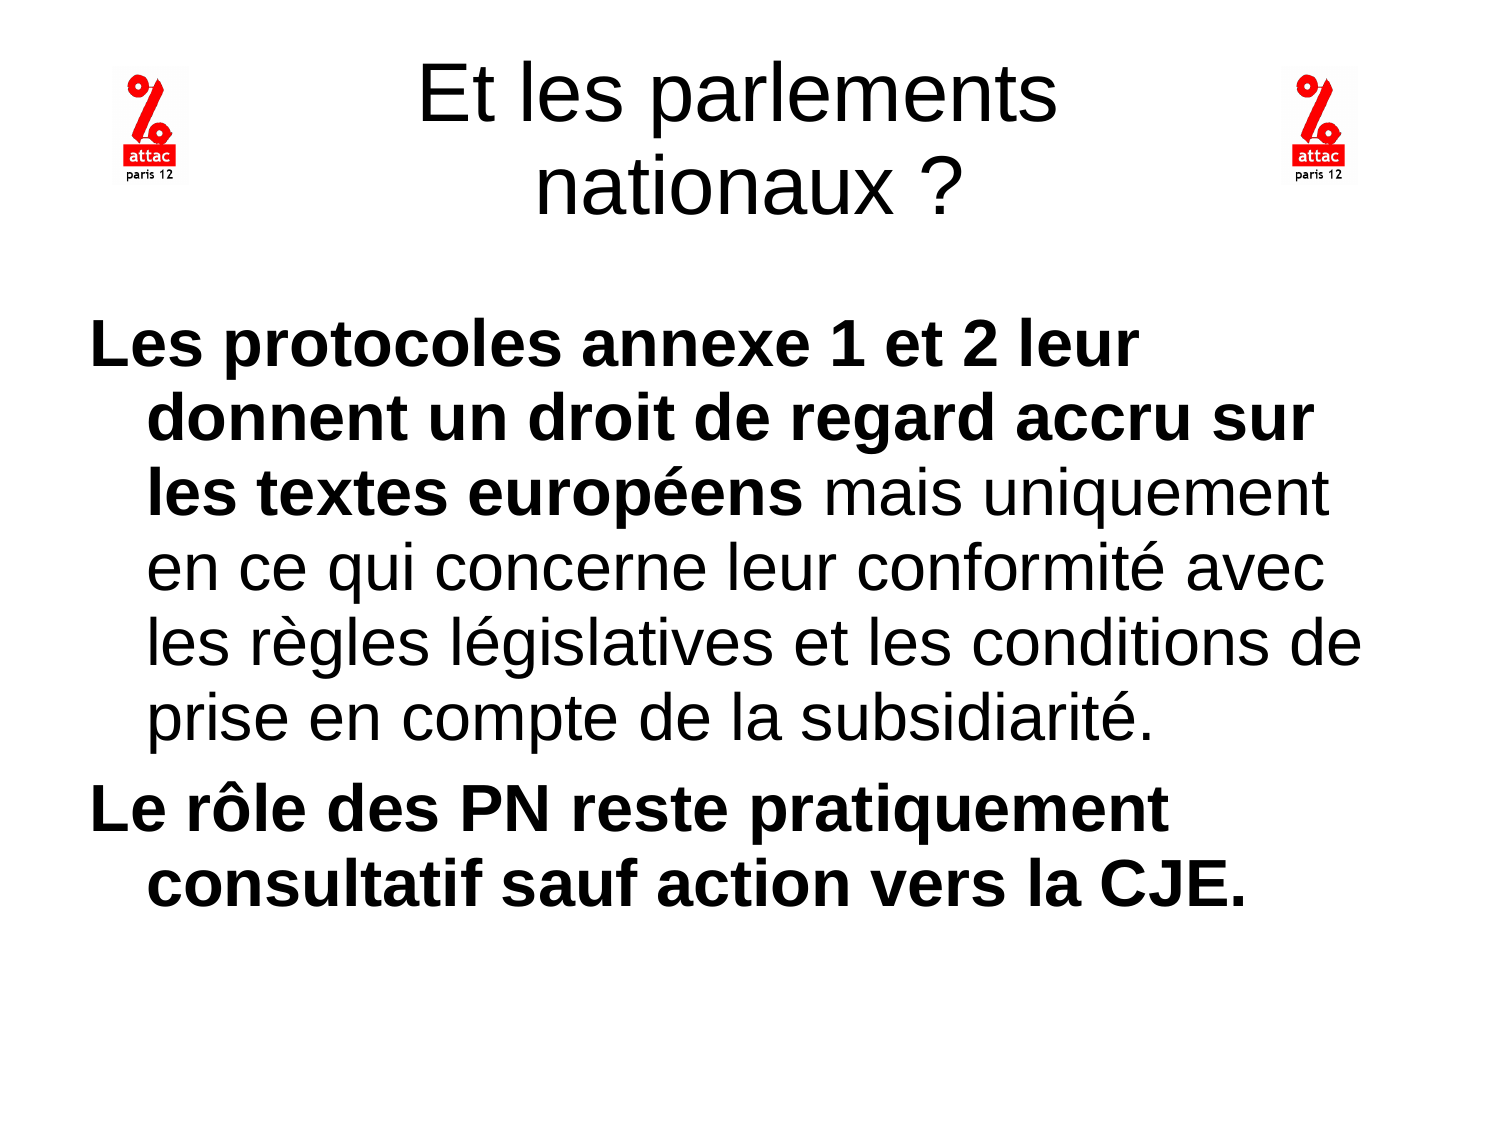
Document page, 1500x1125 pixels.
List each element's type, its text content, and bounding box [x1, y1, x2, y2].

title Et les parlements nationaux ? [75, 31, 1426, 247]
picture [112, 66, 189, 185]
list Les protocoles annexe 1 et 2 leur donnent un droit de regard accru sur les textes européens mais uniquement en ce qui concerne leur conformité avec les règles législatives et les conditions de prise en compte de la subsidiarité. Le rôle des PN reste pratiquement consultatif sauf action vers la CJE. [75, 297, 1426, 1000]
picture [1281, 66, 1358, 185]
